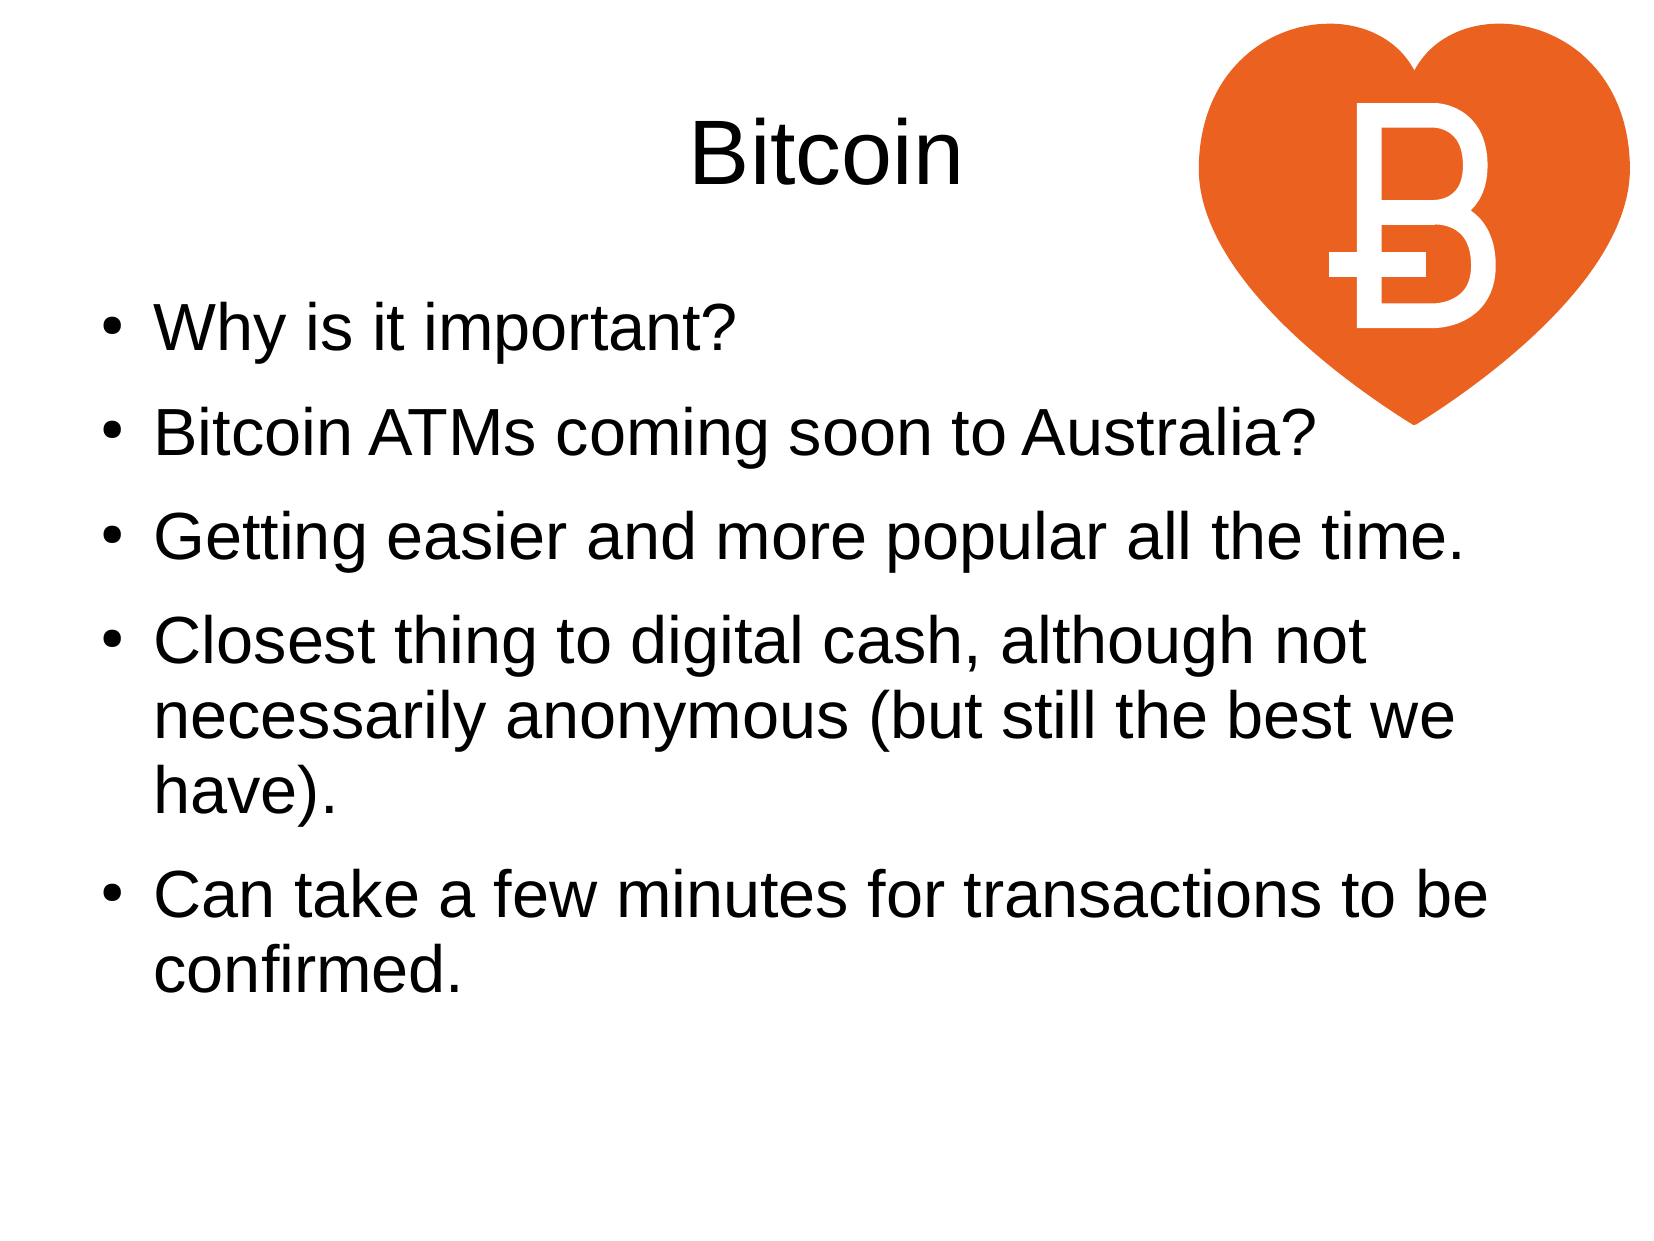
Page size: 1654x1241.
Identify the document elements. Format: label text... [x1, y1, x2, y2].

list Why is it important? Bitcoin ATMs coming soon to Australia? Getting easier and more popular all the time. Closest thing to digital cash, although not necessarily anonymous (but still the best we have). Can take a few minutes for transactions to be confirmed. [82, 290, 1571, 1010]
picture [1198, 23, 1630, 426]
title Bitcoin [82, 49, 1198, 257]
